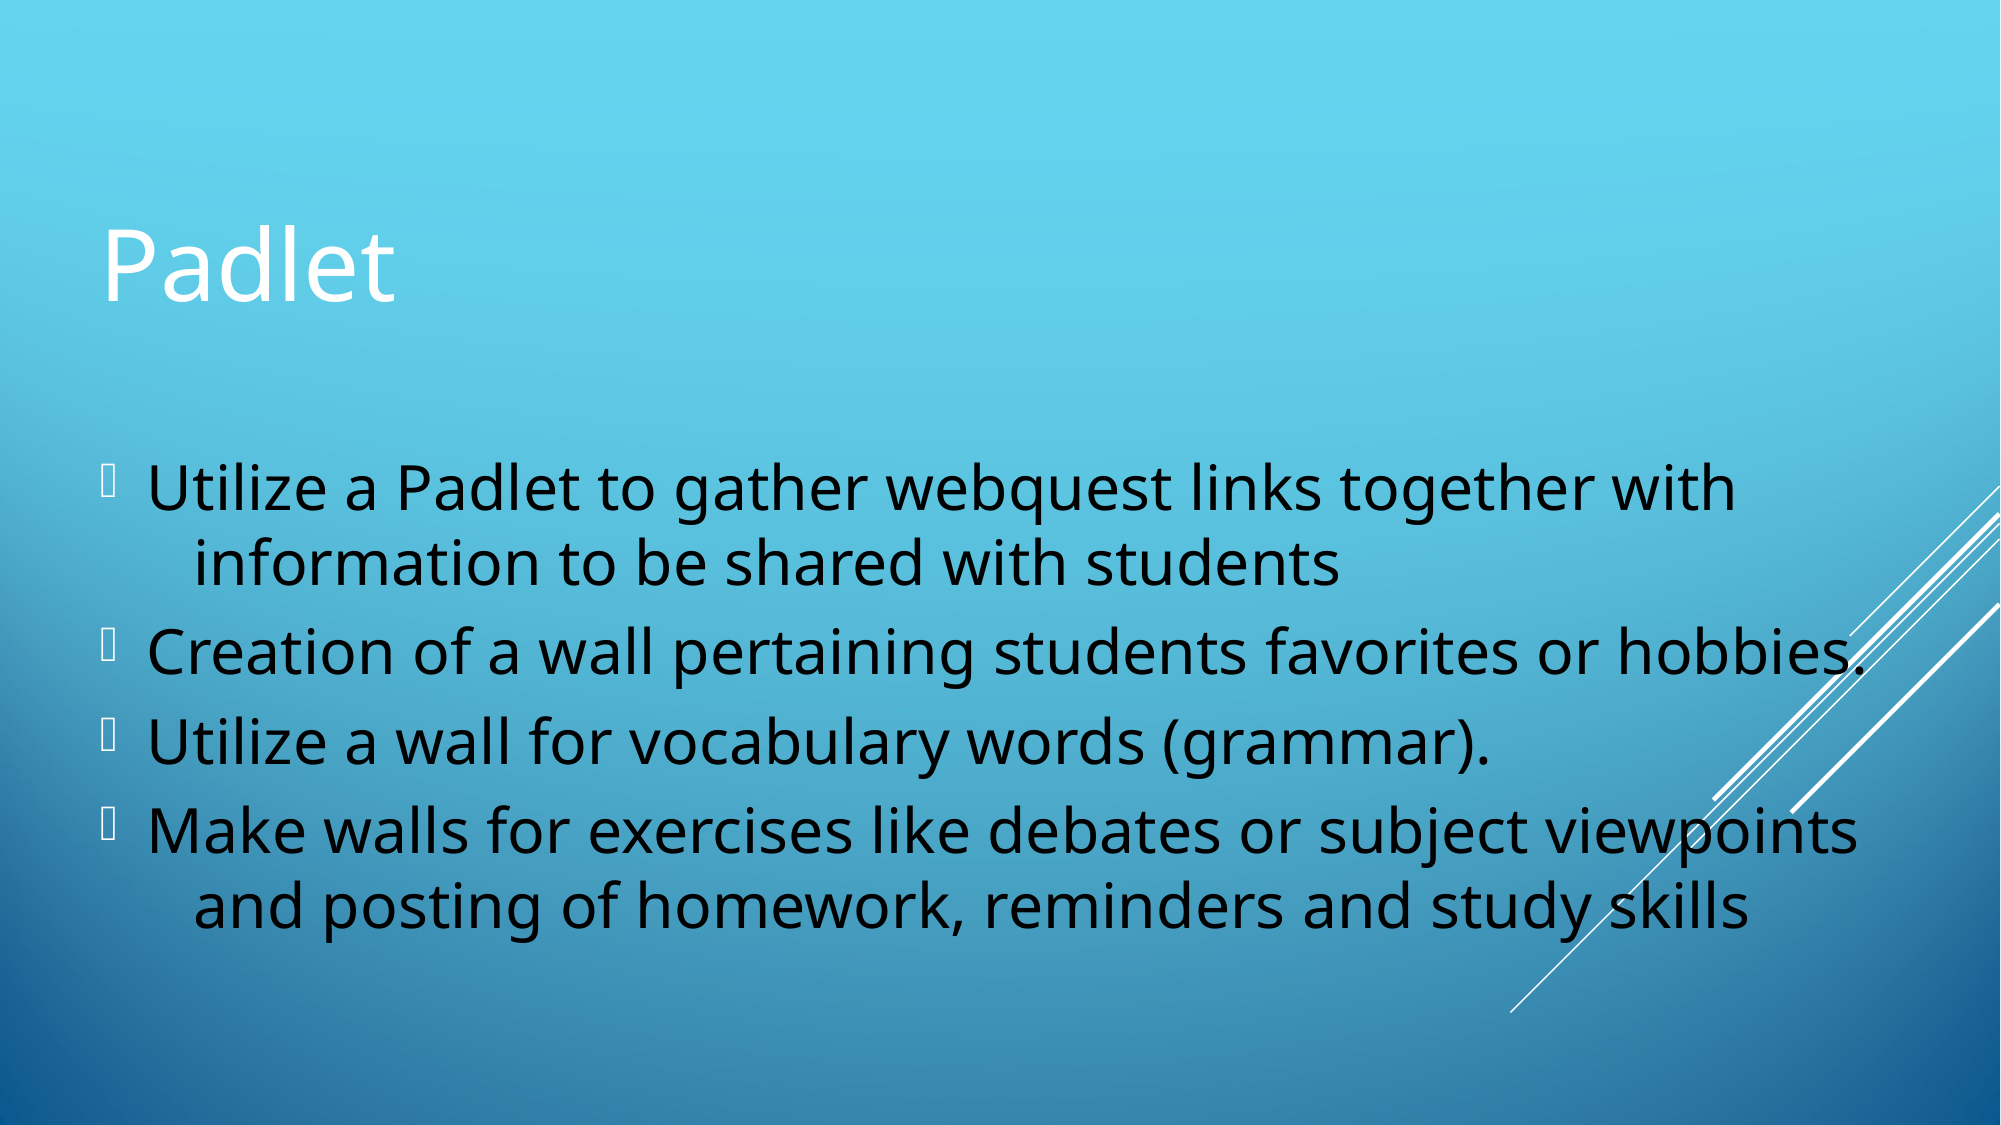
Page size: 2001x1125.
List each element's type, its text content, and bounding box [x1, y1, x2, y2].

title Padlet [84, 138, 1910, 344]
list Utilize a Padlet to gather webquest links together with information to be shared with students Creation of a wall pertaining students favorites or hobbies. Utilize a wall for vocabulary words (grammar). Make walls for exercises like debates or subject viewpoints and posting of homework, reminders and study skills [84, 344, 1910, 1045]
